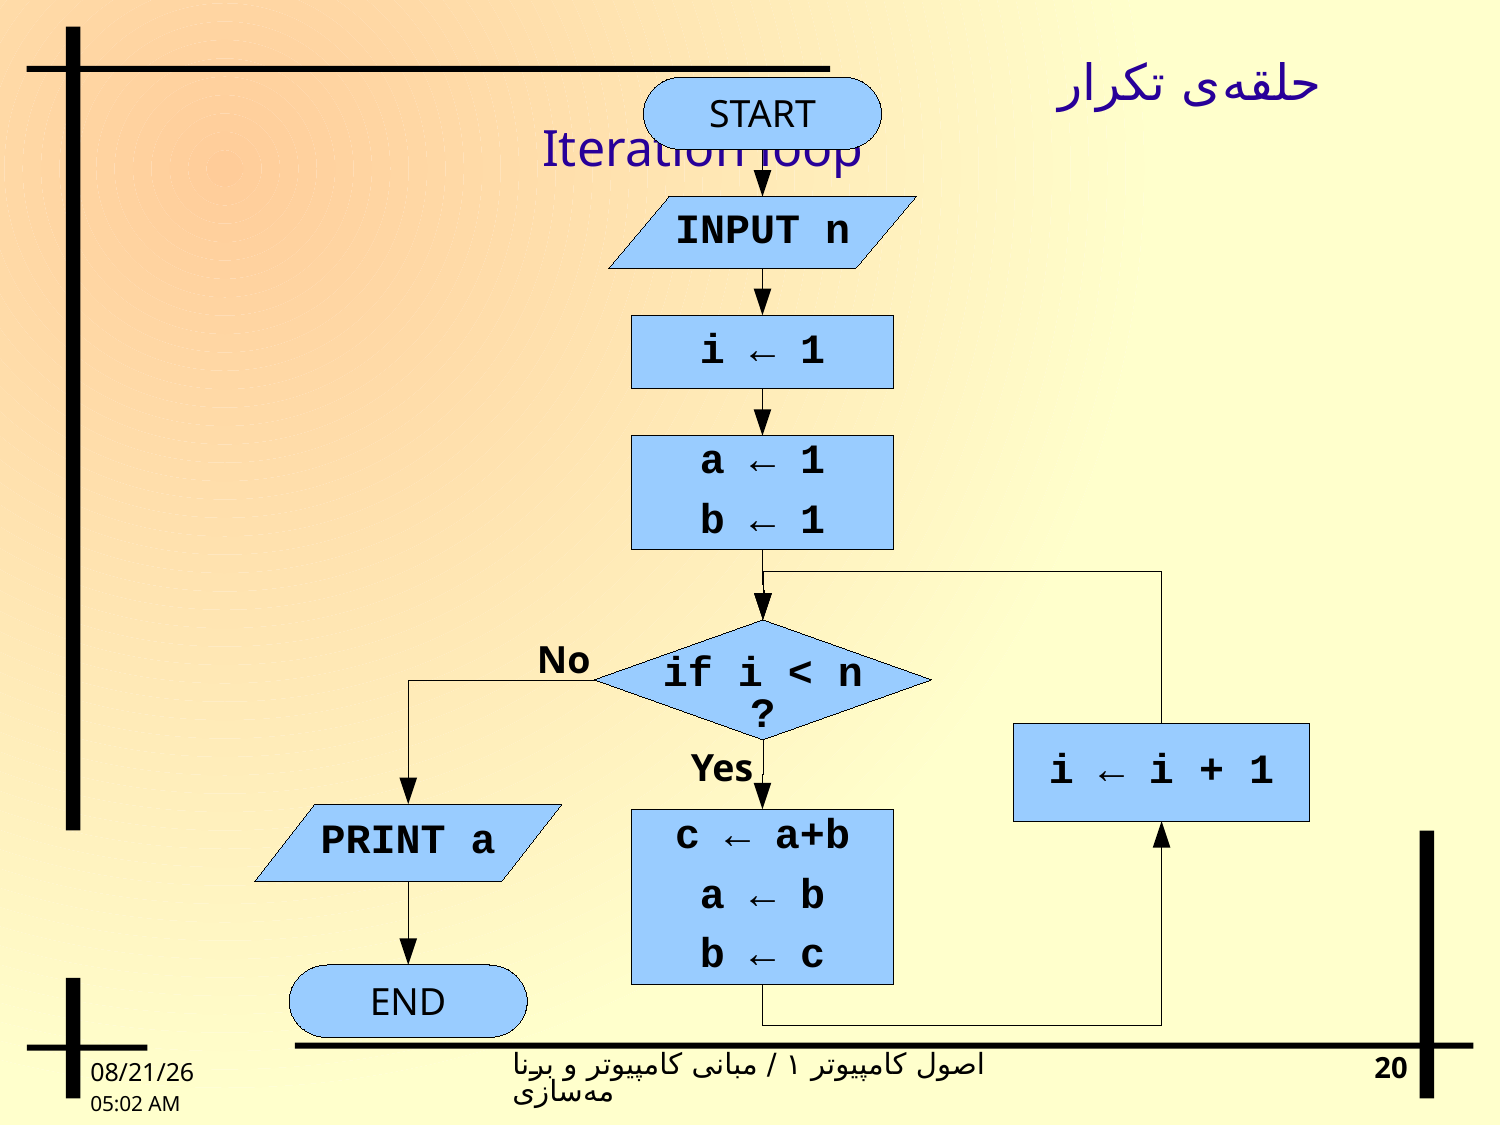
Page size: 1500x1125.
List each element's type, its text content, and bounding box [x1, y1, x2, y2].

text_box a ← 1 b ← 1 [631, 435, 894, 550]
text_box if i < n ? [598, 620, 932, 740]
text_box i ← 1 [631, 315, 894, 389]
text_box i ← i + 1 [1013, 723, 1310, 822]
text_box c ← a+b a ← b b ← c [631, 809, 894, 985]
text_box PRINT a [254, 804, 562, 882]
text_box INPUT n [608, 196, 917, 269]
title حلقه‌ی تکرار Iteration loop [62, 57, 1344, 178]
text_box Yes [676, 733, 763, 793]
text_box START [643, 77, 882, 150]
text_box No [522, 625, 598, 685]
text_box END [289, 964, 528, 1038]
